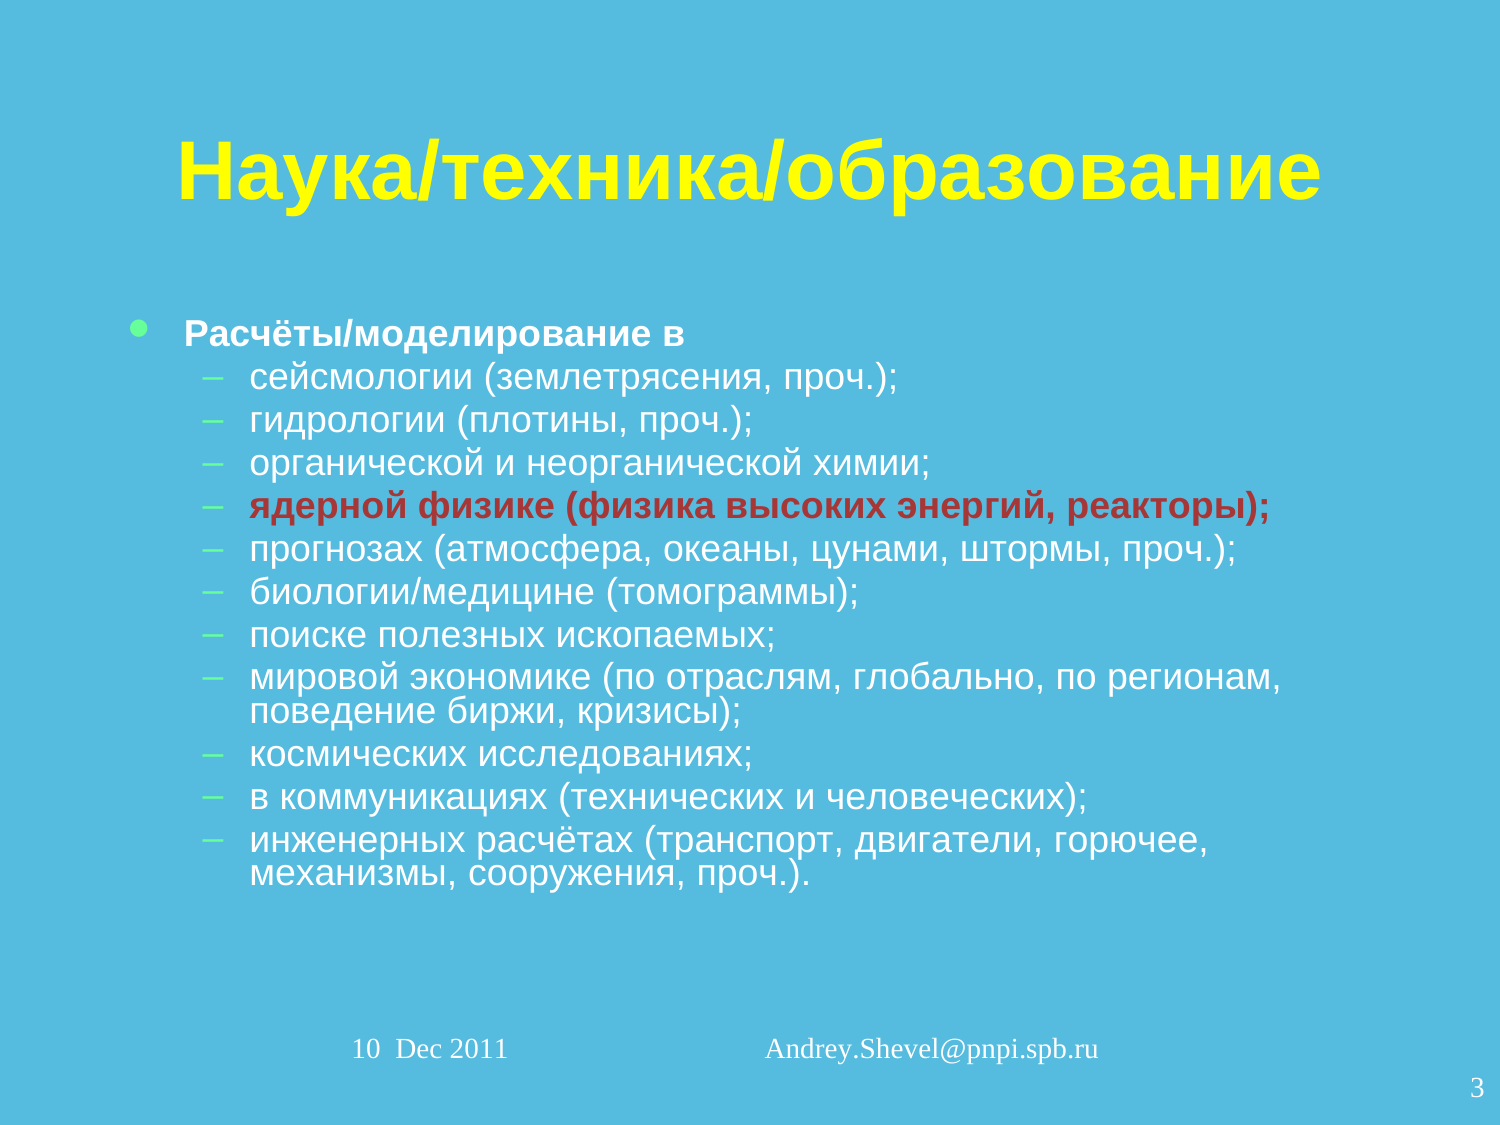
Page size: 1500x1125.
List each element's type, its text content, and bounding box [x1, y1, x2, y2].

list Расчёты/моделирование в сейсмологии (землетрясения, проч.); гидрологии (плотины, проч.); органической и неорганической химии; ядерной физике (физика высоких энергий, реакторы); прогнозах (атмосфера, океаны, цунами, штормы, проч.); биологии/медицине (томограммы); поиске полезных ископаемых; мировой экономике (по отраслям, глобально, по регионам, поведение биржи, кризисы); космических исследованиях; в коммуникациях (технических и человеческих); инженерных расчётах (транспорт, двигатели, горючее, механизмы, сооружения, проч.). [112, 312, 1388, 988]
title Наука/техника/образование [112, 37, 1388, 225]
